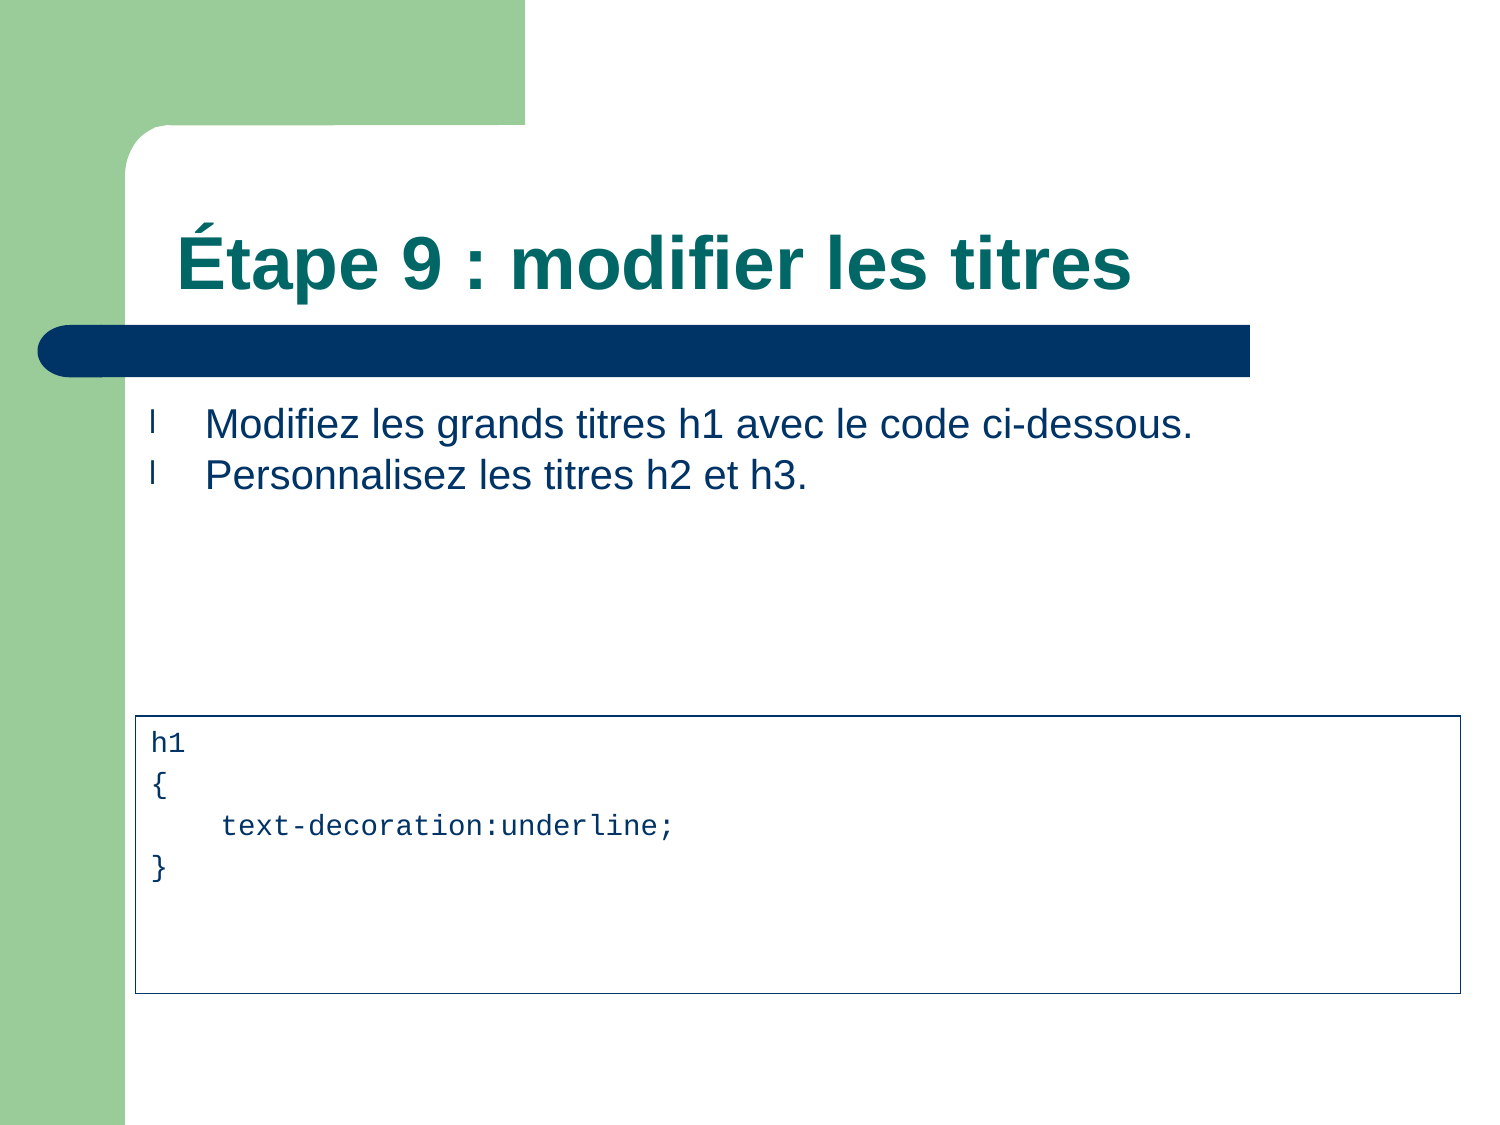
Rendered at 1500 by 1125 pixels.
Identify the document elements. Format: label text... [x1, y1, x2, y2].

text_box h1 { text-decoration:underline; } [136, 716, 1460, 993]
list Modifiez les grands titres h1 avec le code ci-dessous. Personnalisez les titres h2 et h3. [133, 399, 1394, 626]
title Étape 9 : modifier les titres [161, 125, 1426, 313]
